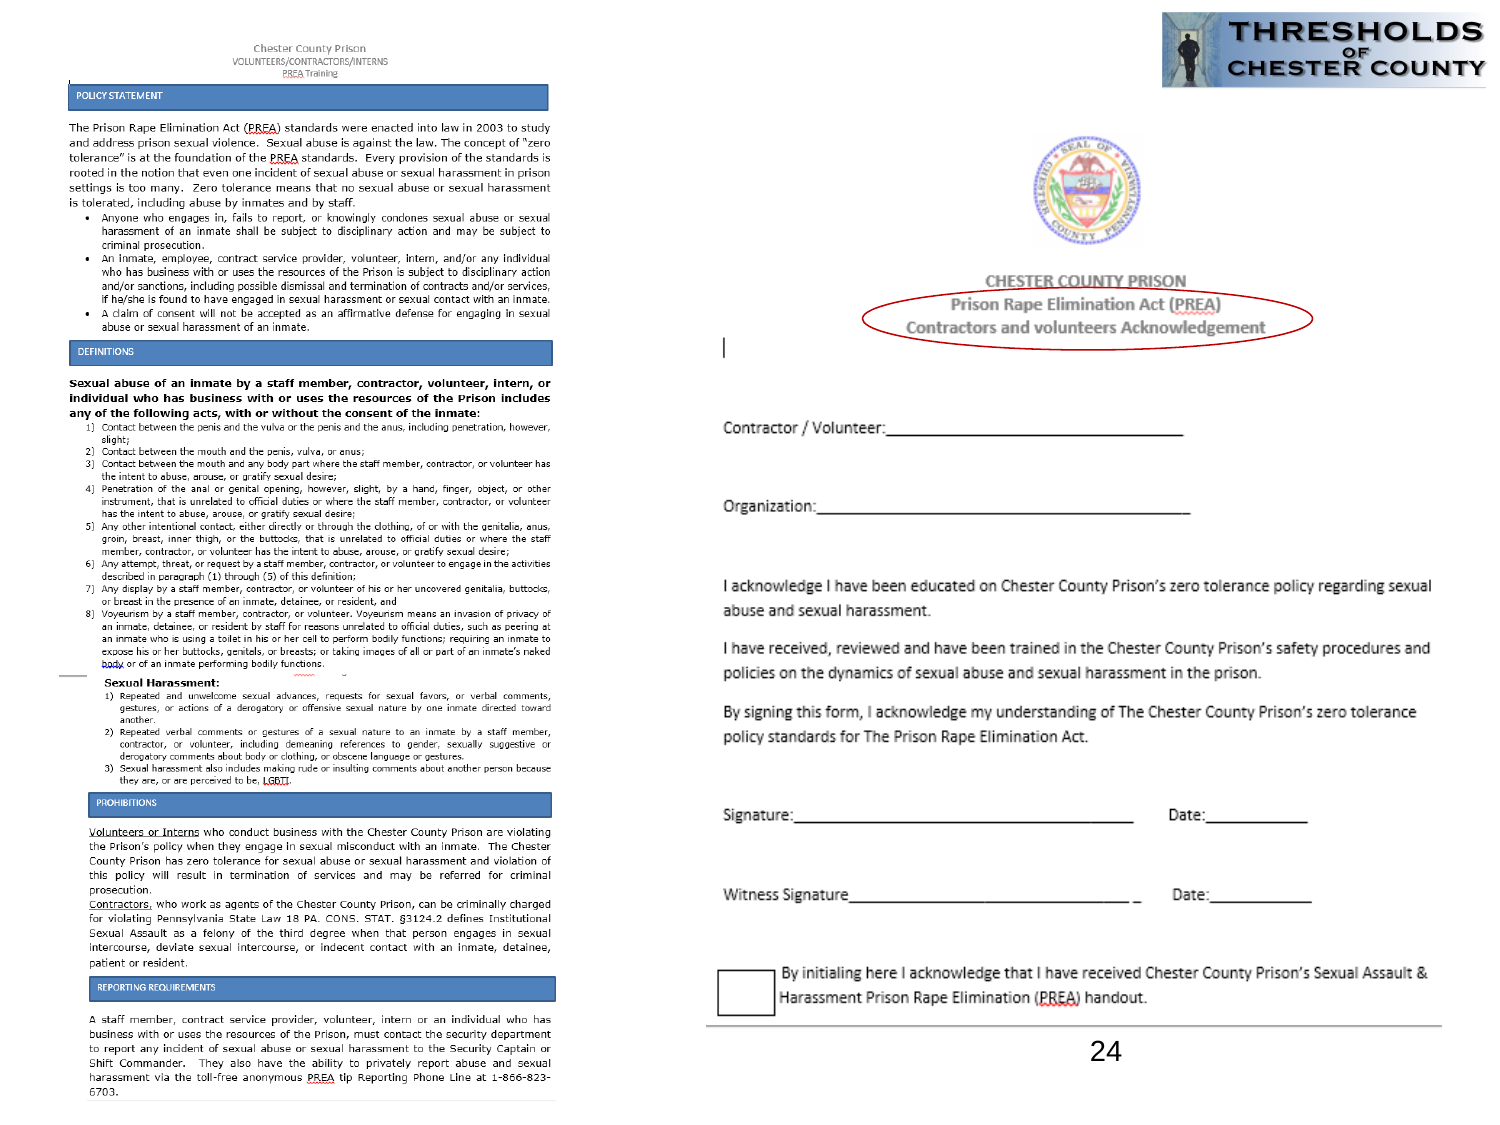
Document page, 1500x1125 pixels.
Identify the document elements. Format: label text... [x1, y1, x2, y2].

picture [59, 37, 559, 1100]
picture [706, 132, 1444, 1026]
text_box 24 [1074, 1029, 1388, 1101]
